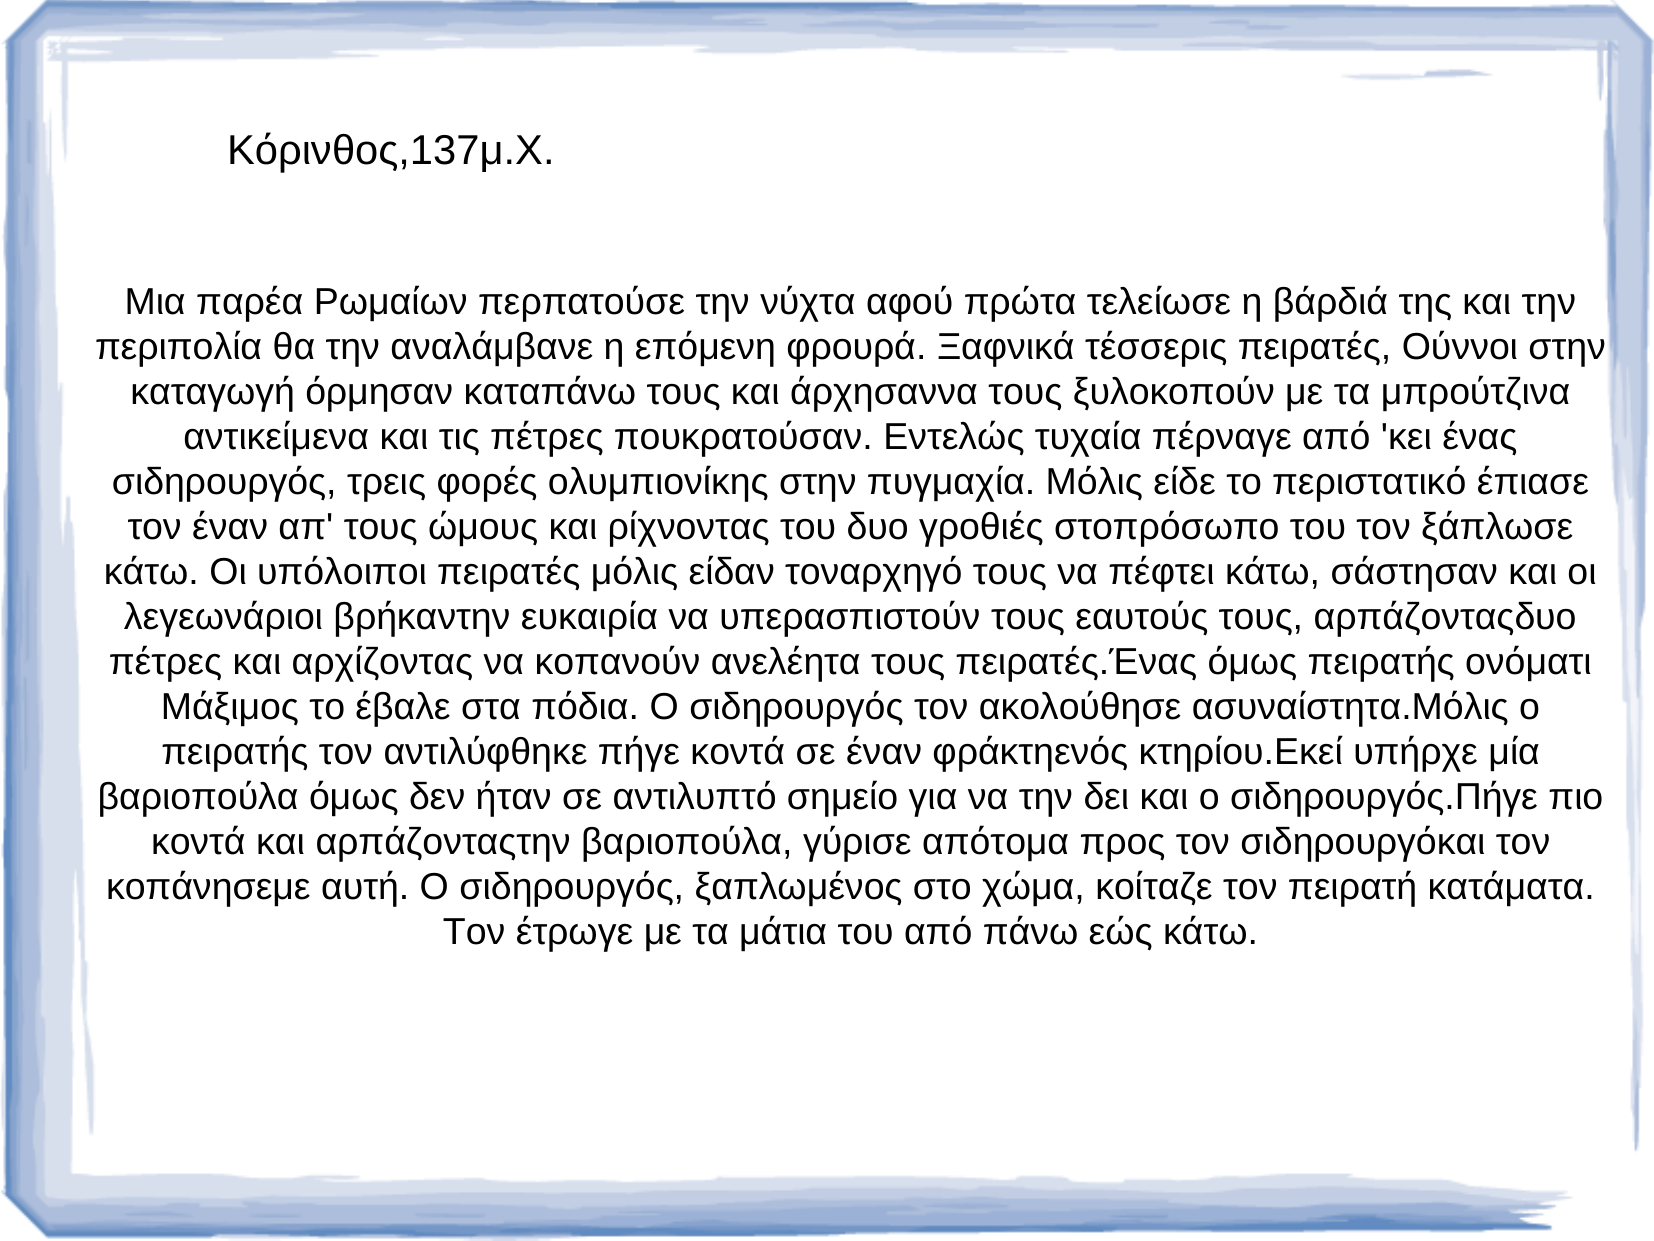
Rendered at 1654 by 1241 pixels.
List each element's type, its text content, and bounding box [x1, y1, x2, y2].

subtitle Κόρινθος,137μ.Χ. Μια παρέα Ρωμαίων περπατούσε την νύχτα αφού πρώτα τελείωσε η βάρδιά της και την περιπολία θα την αναλάμβανε η επόμενη φρουρά. Ξαφνικά τέσσερις πειρατές, Ούννοι στην καταγωγή όρμησαν καταπάνω τους και άρχησαννα τους ξυλοκοπούν με τα μπρούτζινα αντικείμενα και τις πέτρες πουκρατούσαν. Εντελώς τυχαία πέρναγε από 'κει ένας σιδηρουργός, τρεις φορές ολυμπιονίκης στην πυγμαχία. Μόλις είδε το περιστατικό έπιασε τον έναν απ' τους ώμους και ρίχνοντας του δυο γροθιές στοπρόσωπο του τον ξάπλωσε κάτω. Οι υπόλοιποι πειρατές μόλις είδαν τοναρχηγό τους να πέφτει κάτω, σάστησαν και οι λεγεωνάριοι βρήκαντην ευκαιρία να υπερασπιστούν τους εαυτούς τους, αρπάζονταςδυο πέτρες και αρχίζοντας να κοπανούν ανελέητα τους πειρατές.Ένας όμως πειρατής ονόματι Μάξιμος το έβαλε στα πόδια. Ο σιδηρουργός τον ακολούθησε ασυναίστητα.Μόλις ο πειρατής τον αντιλύφθηκε πήγε κοντά σε έναν φράκτηενός κτηρίου.Εκεί υπήρχε μία βαριοπούλα όμως δεν ήταν σε αντιλυπτό σημείο για να την δει και ο σιδηρουργός.Πήγε πιο κοντά και αρπάζονταςτην βαριοπούλα, γύρισε απότομα προς τον σιδηρουργόκαι τον κοπάνησεμε αυτή. Ο σιδηρουργός, ξαπλωμένος στο χώμα, κοίταζε τον πειρατή κατάματα. Τον έτρωγε με τα μάτια του από πάνω εώς κάτω. [86, 118, 1616, 1036]
